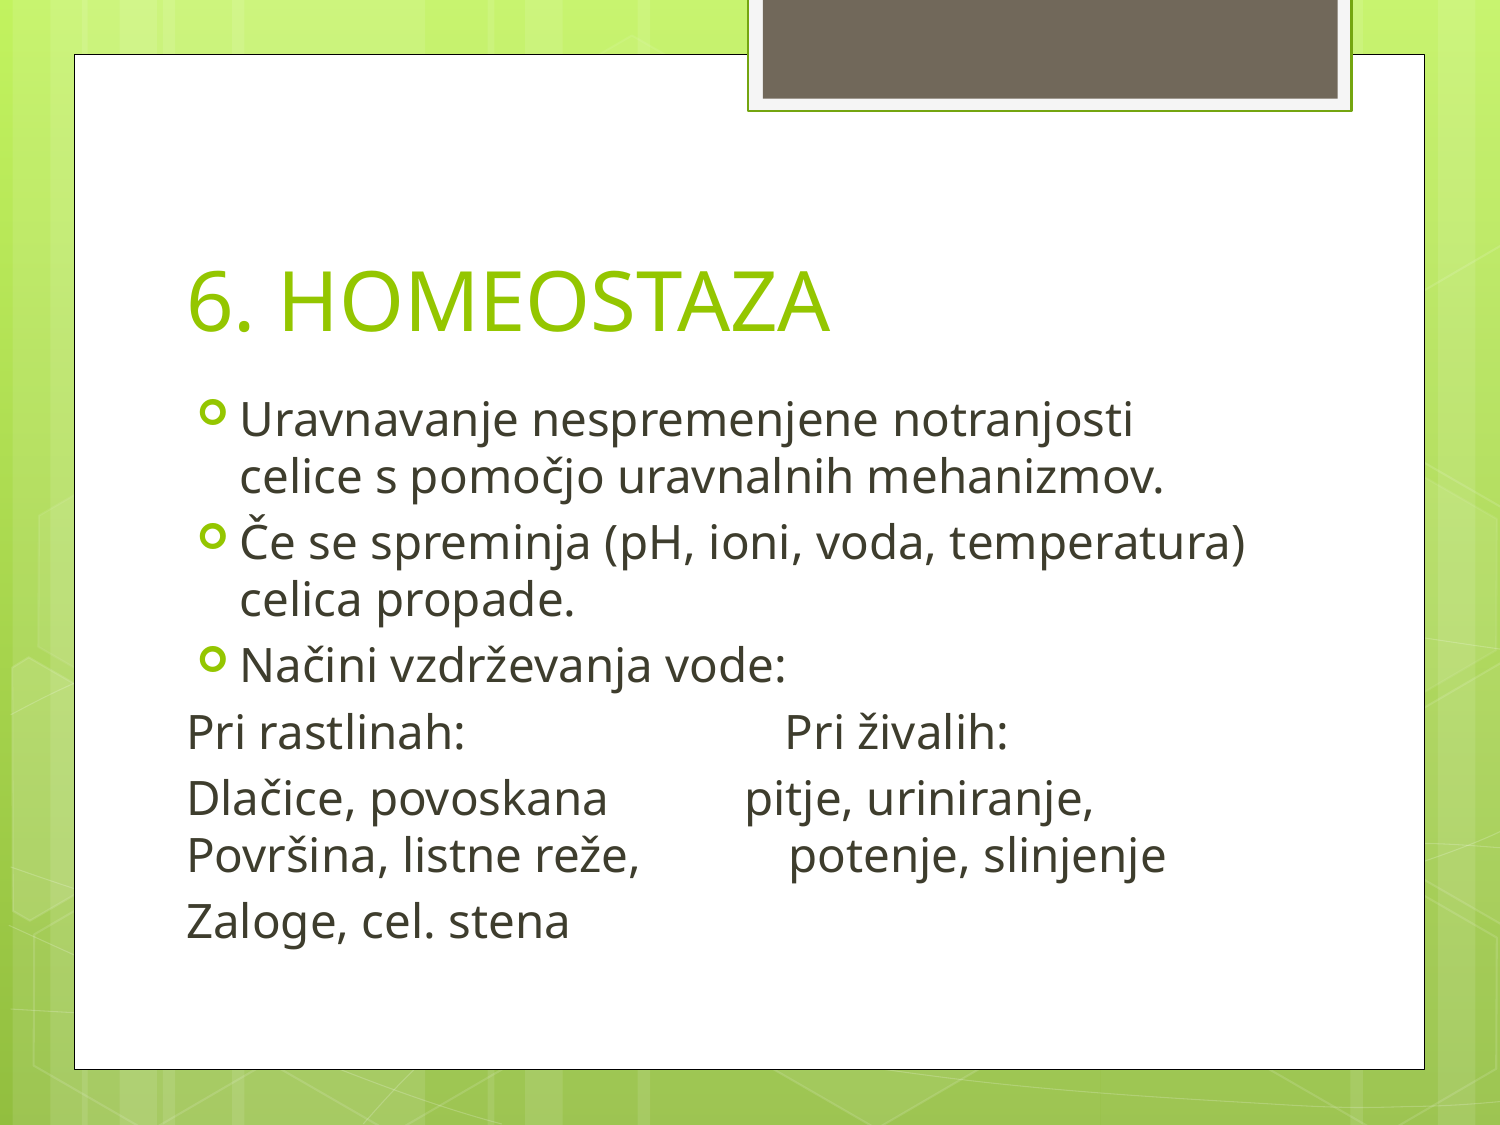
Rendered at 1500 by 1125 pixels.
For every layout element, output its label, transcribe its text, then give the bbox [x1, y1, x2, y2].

title 6. HOMEOSTAZA [171, 168, 1324, 356]
list Uravnavanje nespremenjene notranjosti celice s pomočjo uravnalnih mehanizmov. Če se spreminja (ph, ioni, voda, temperatura) celica propade. Načini vzdrževanja vode: Pri rastlinah: Pri živalih: Dlačice, povoskana pitje, uriniranje, Površina, listne reže, potenje, slinjenje Zaloge, cel. stena [171, 381, 1283, 957]
